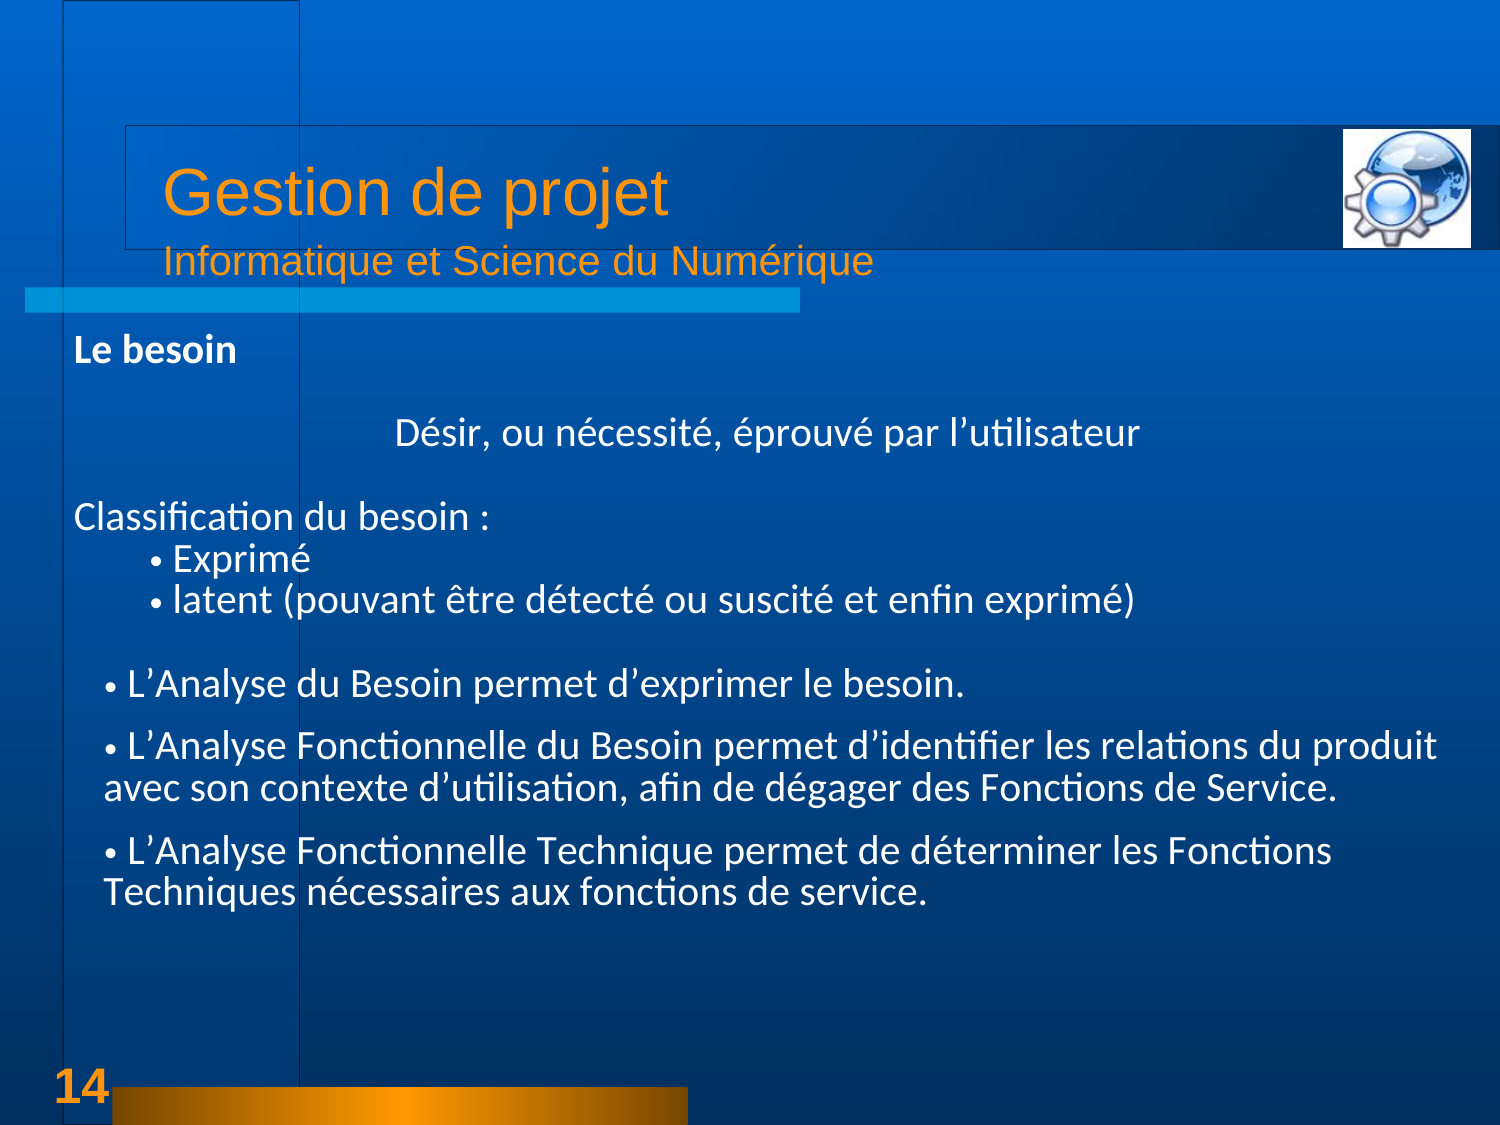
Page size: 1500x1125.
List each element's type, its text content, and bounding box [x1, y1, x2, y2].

picture [1343, 129, 1471, 248]
text_box Le besoin Désir, ou nécessité, éprouvé par l’utilisateur Classification du besoin : Exprimé latent (pouvant être détecté ou suscité et enfin exprimé) L’Analyse du Besoin permet d’exprimer le besoin. L’Analyse Fonctionnelle du Besoin permet d’identifier les relations du produit avec son contexte d’utilisation, afin de dégager des Fonctions de Service. L’Analyse Fonctionnelle Technique permet de déterminer les Fonctions Techniques nécessaires aux fonctions de service. [59, 324, 1477, 1054]
